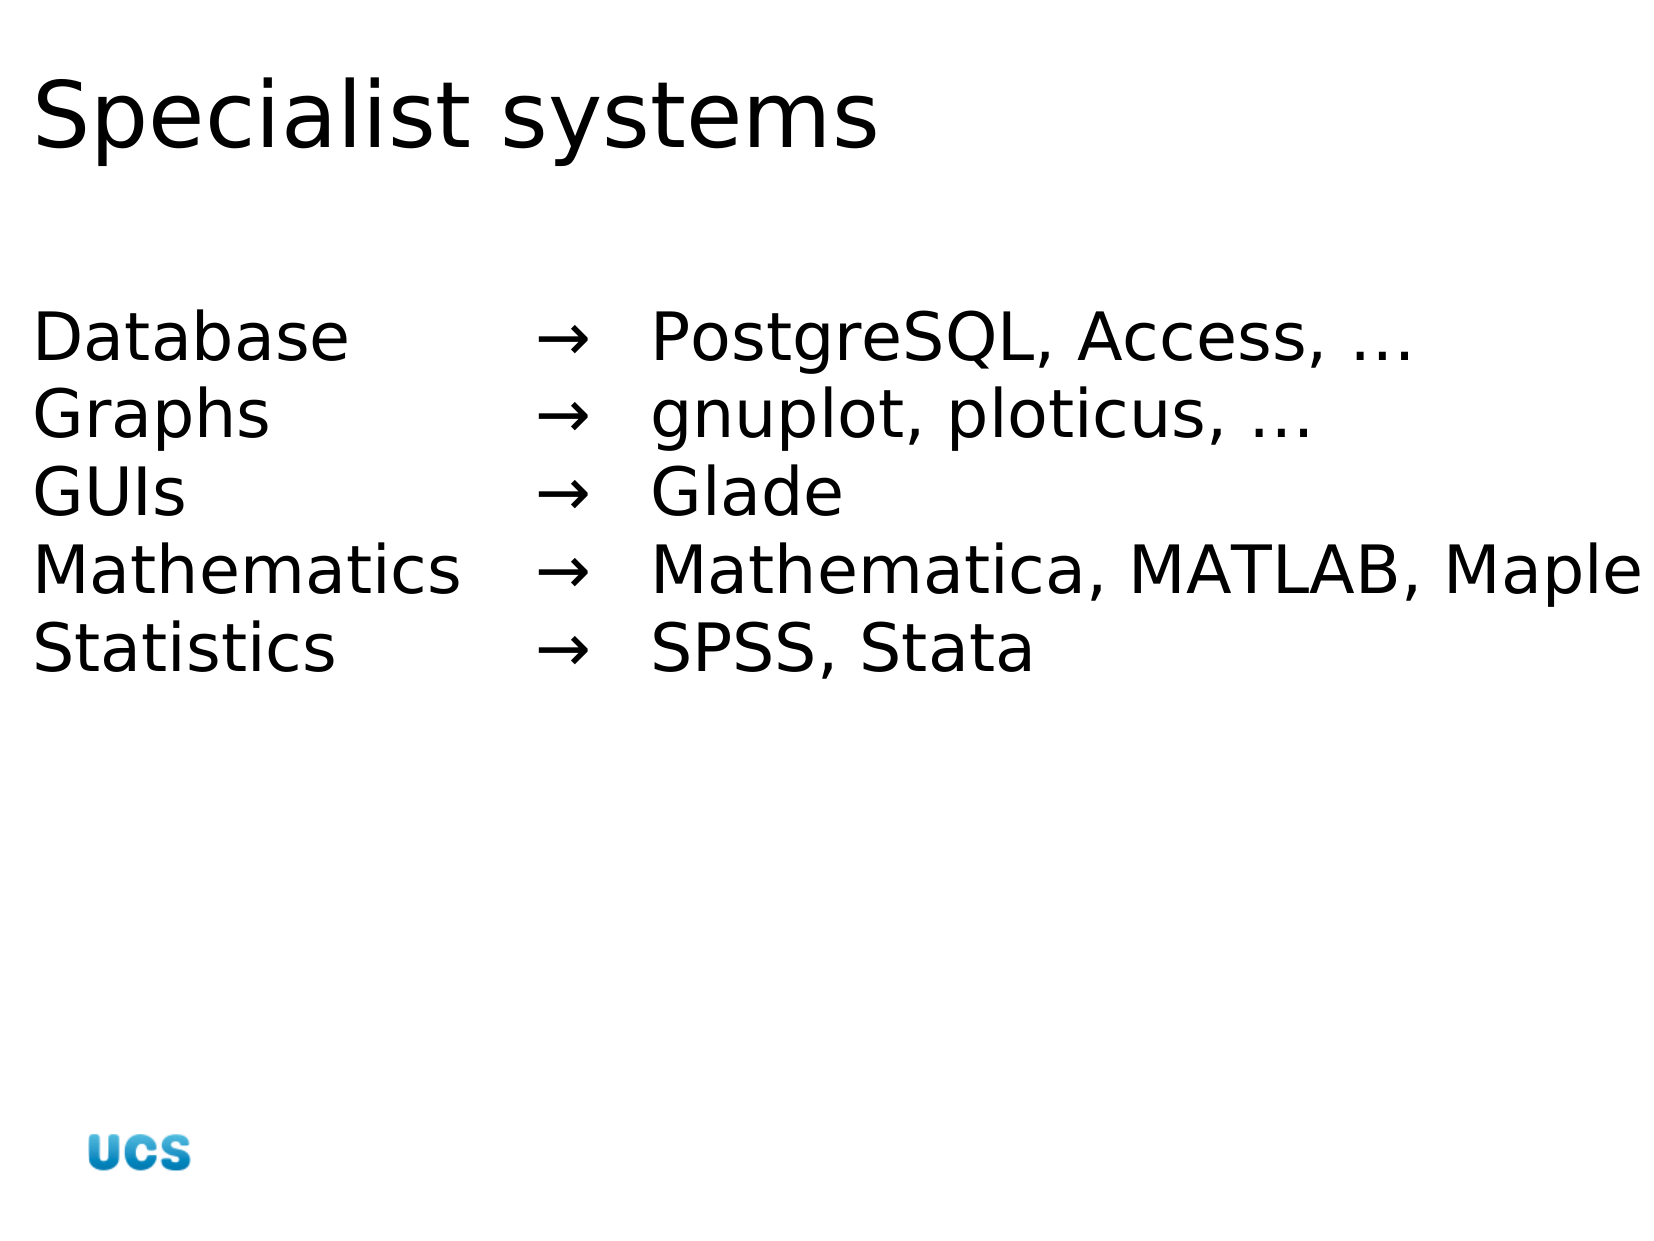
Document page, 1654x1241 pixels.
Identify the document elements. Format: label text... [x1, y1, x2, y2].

text_box Specialist systems [29, 59, 885, 173]
picture [88, 1133, 191, 1172]
text_box Database → PostgreSQL, Access, … Graphs → gnuplot, ploticus, … GUIs → Glade Mathematics → Mathematica, MATLAB, Maple Statistics → SPSS, Stata [29, 295, 1648, 691]
